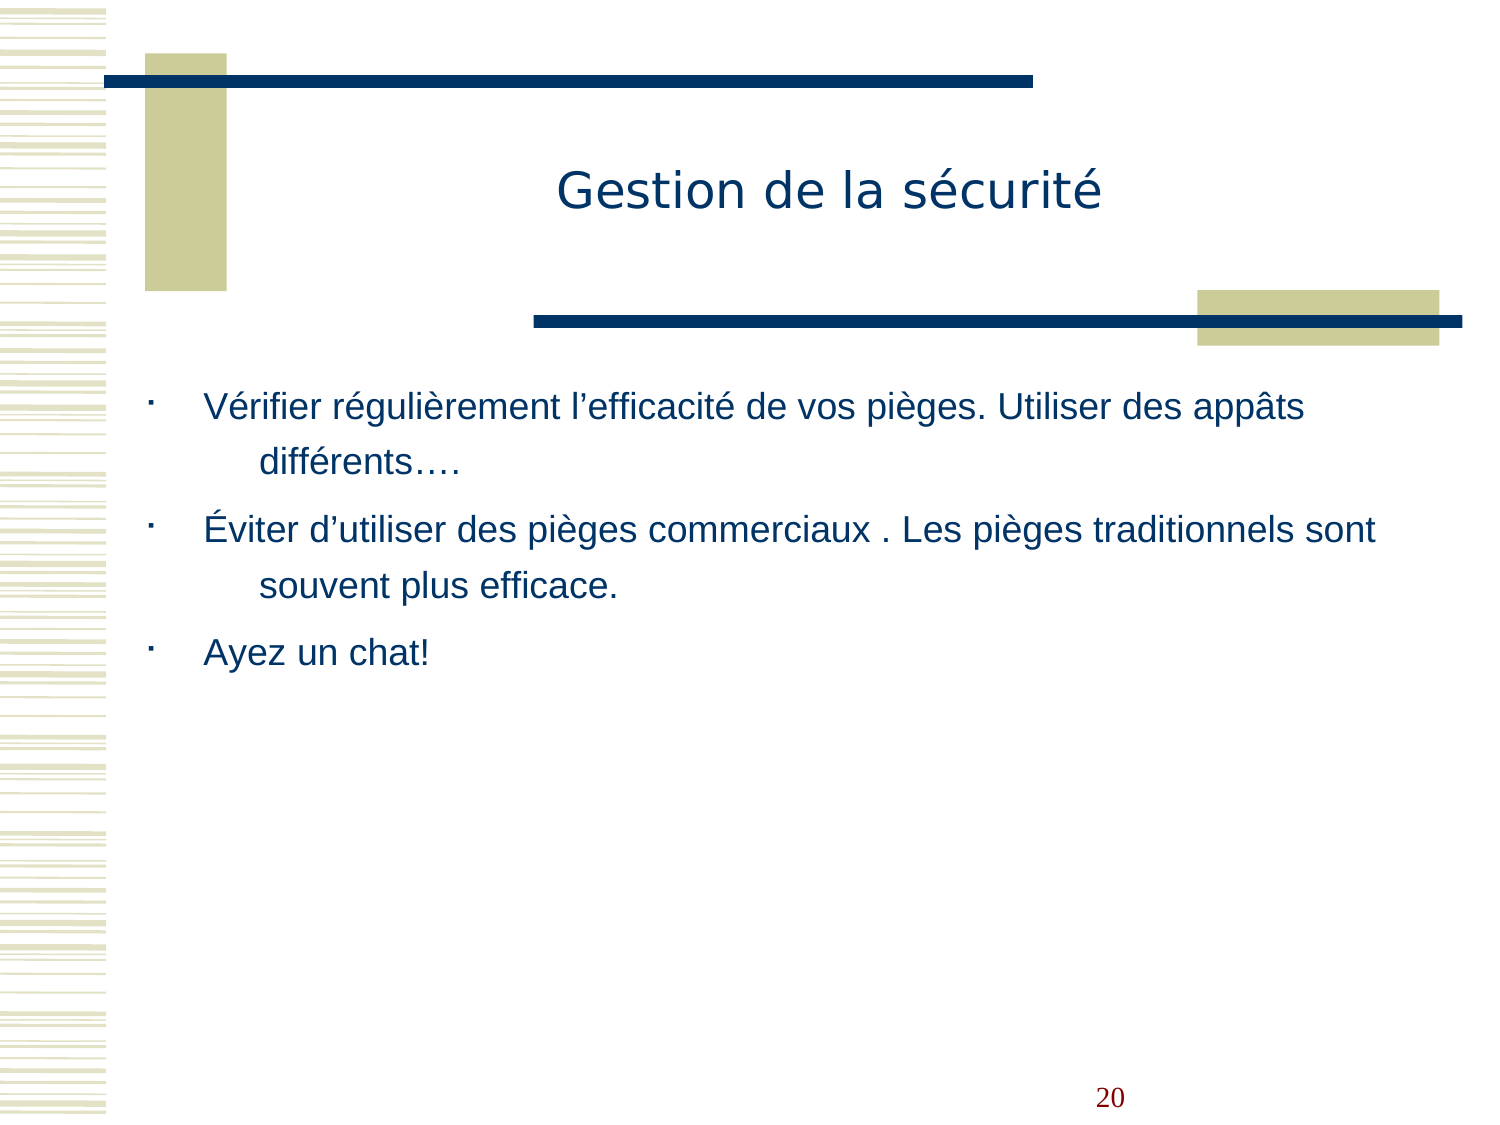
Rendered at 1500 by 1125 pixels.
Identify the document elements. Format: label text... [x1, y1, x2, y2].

list Vérifier régulièrement l’efficacité de vos pièges. Utiliser des appâts différents…. Éviter d’utiliser des pièges commerciaux . Les pièges traditionnels sont souvent plus efficace. Ayez un chat! [132, 363, 1439, 1001]
title Gestion de la sécurité [225, 99, 1436, 288]
